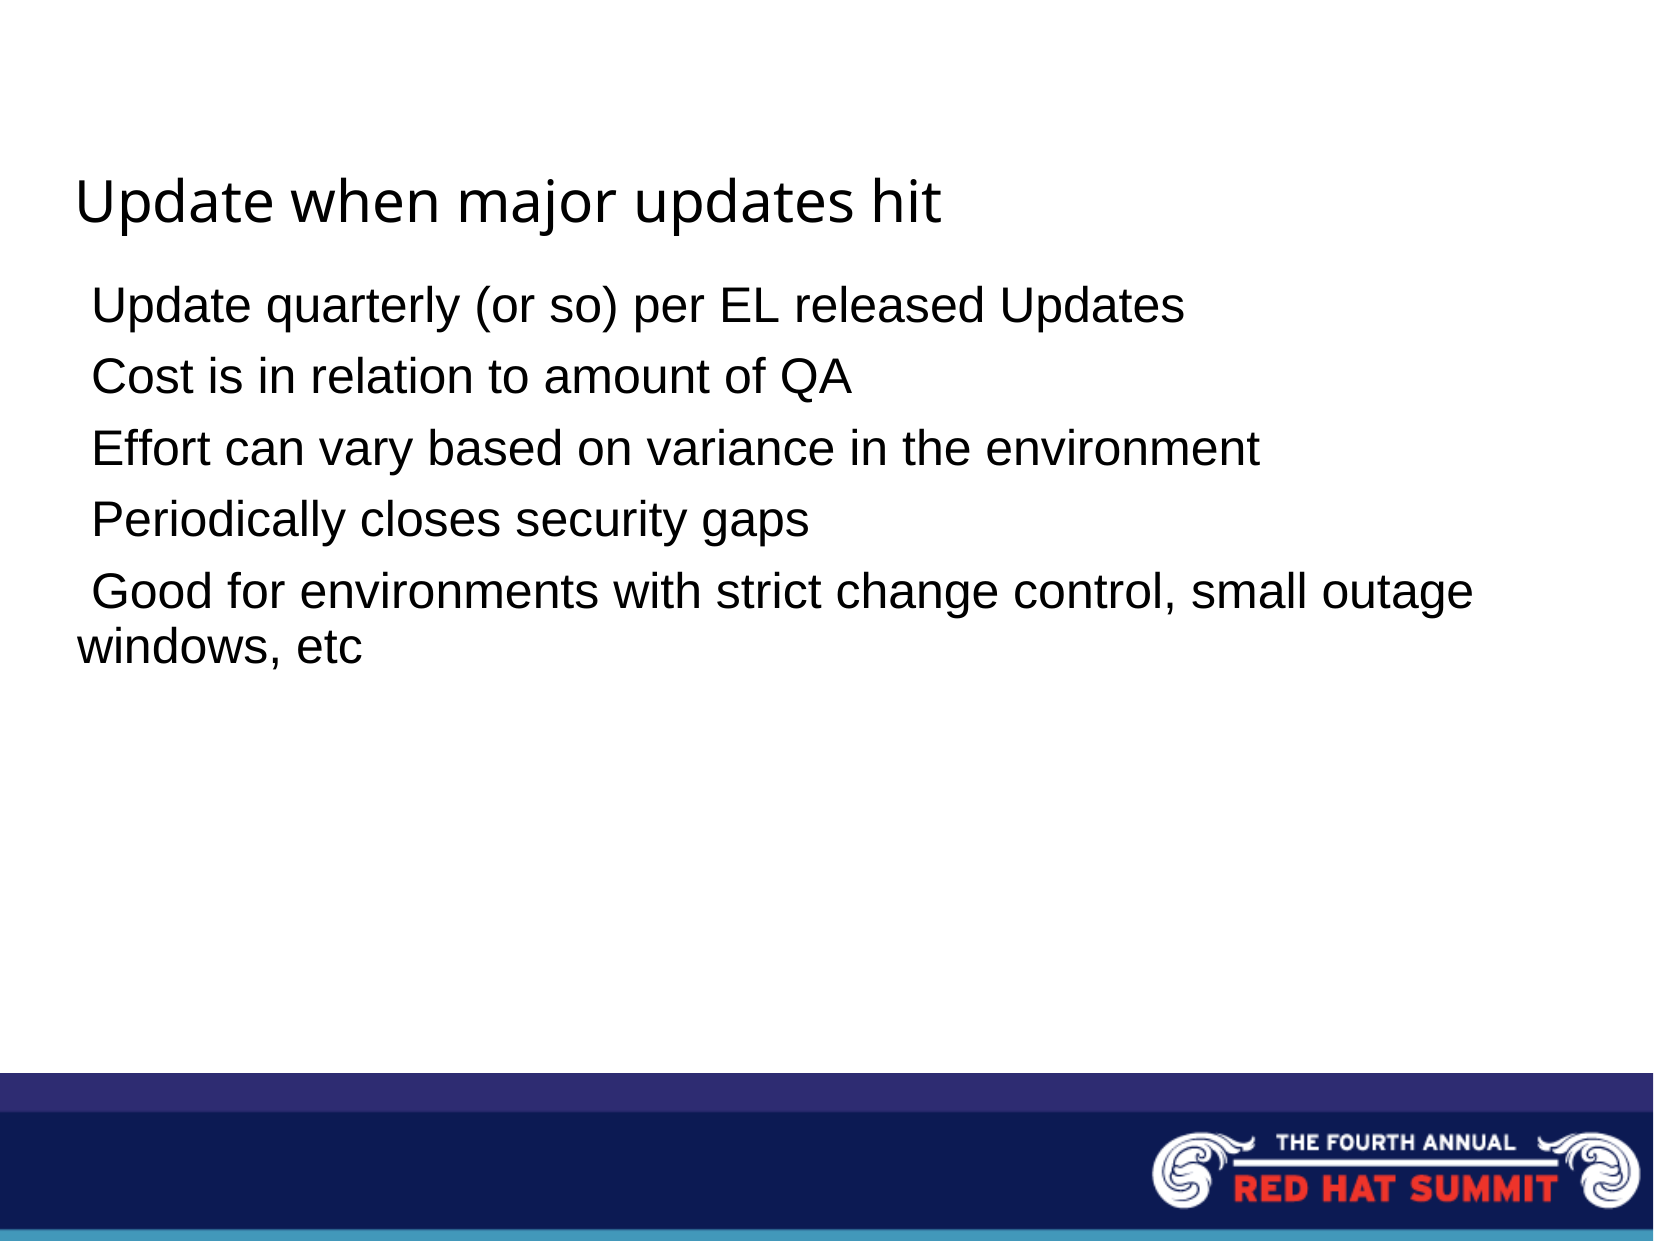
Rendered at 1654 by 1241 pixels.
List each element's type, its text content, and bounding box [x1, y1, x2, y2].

list Update quarterly (or so) per EL released Updates Cost is in relation to amount of QA Effort can vary based on variance in the environment Periodically closes security gaps Good for environments with strict change control, small outage windows, etc [77, 276, 1500, 1186]
picture [0, 1073, 1654, 1241]
title Update when major updates hit [74, 140, 1506, 259]
